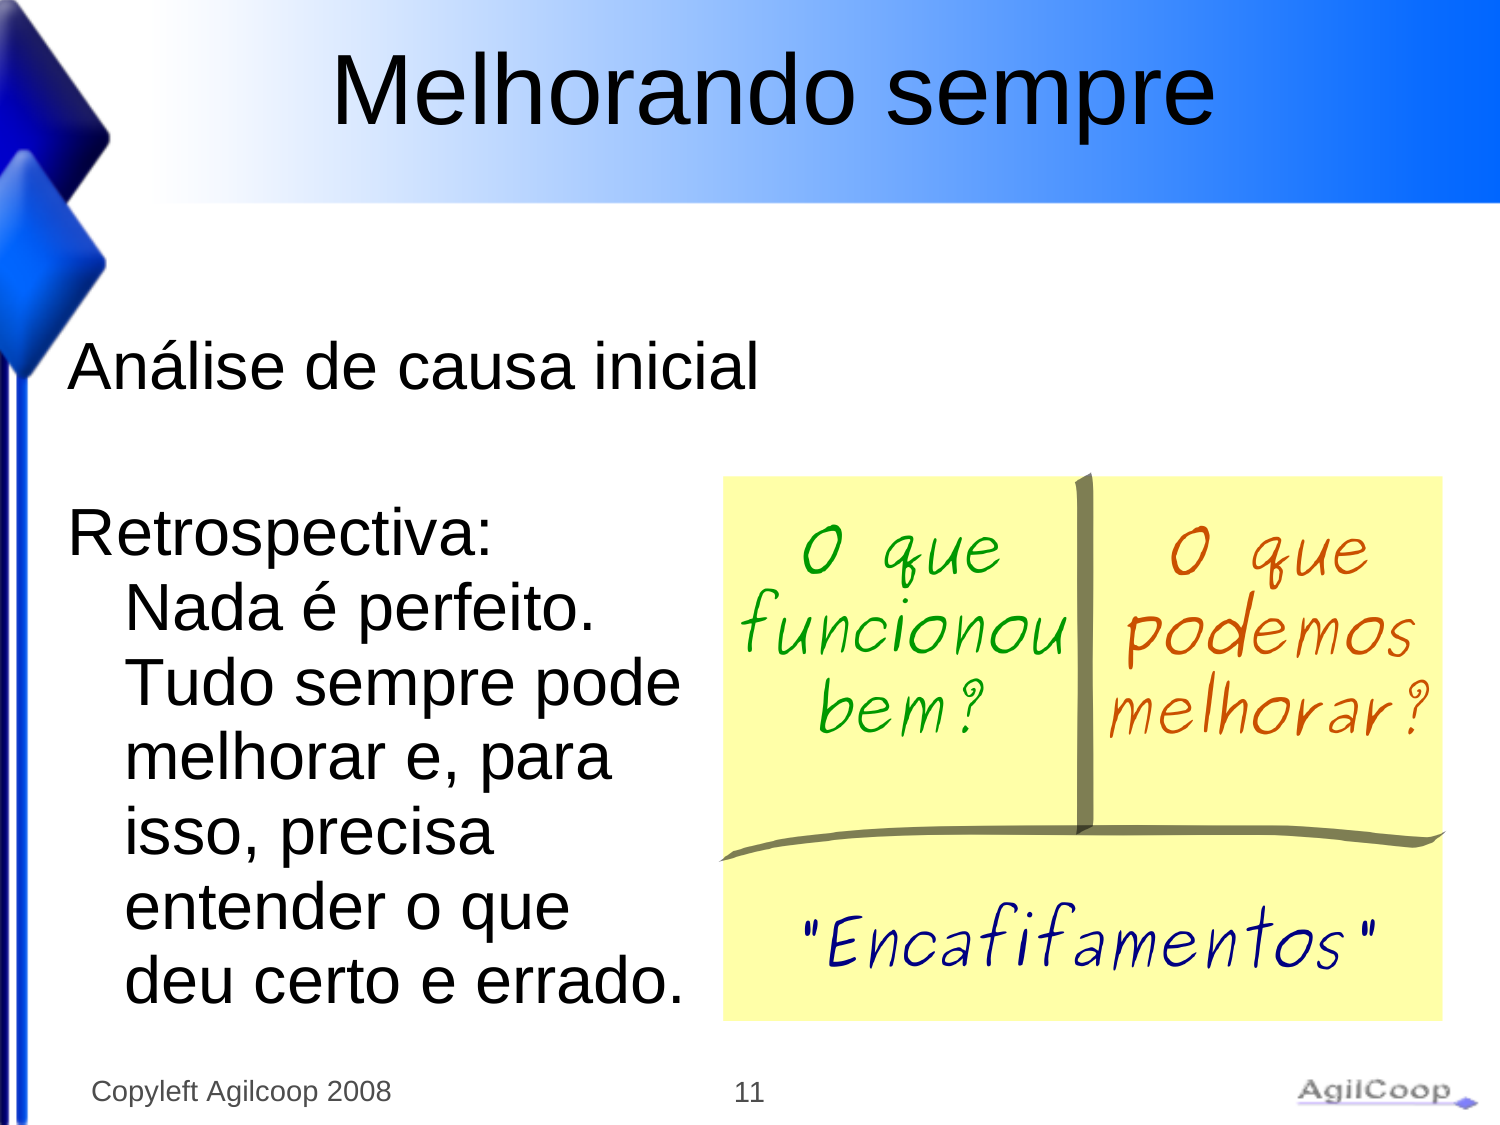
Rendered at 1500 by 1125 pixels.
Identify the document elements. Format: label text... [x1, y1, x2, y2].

picture [0, 0, 1500, 1125]
title Melhorando sempre [124, 8, 1426, 172]
list Análise de causa inicial Retrospectiva: Nada é perfeito. Tudo sempre pode melhorar e, para isso, precisa entender o que deu certo e errado. [53, 321, 1412, 1045]
